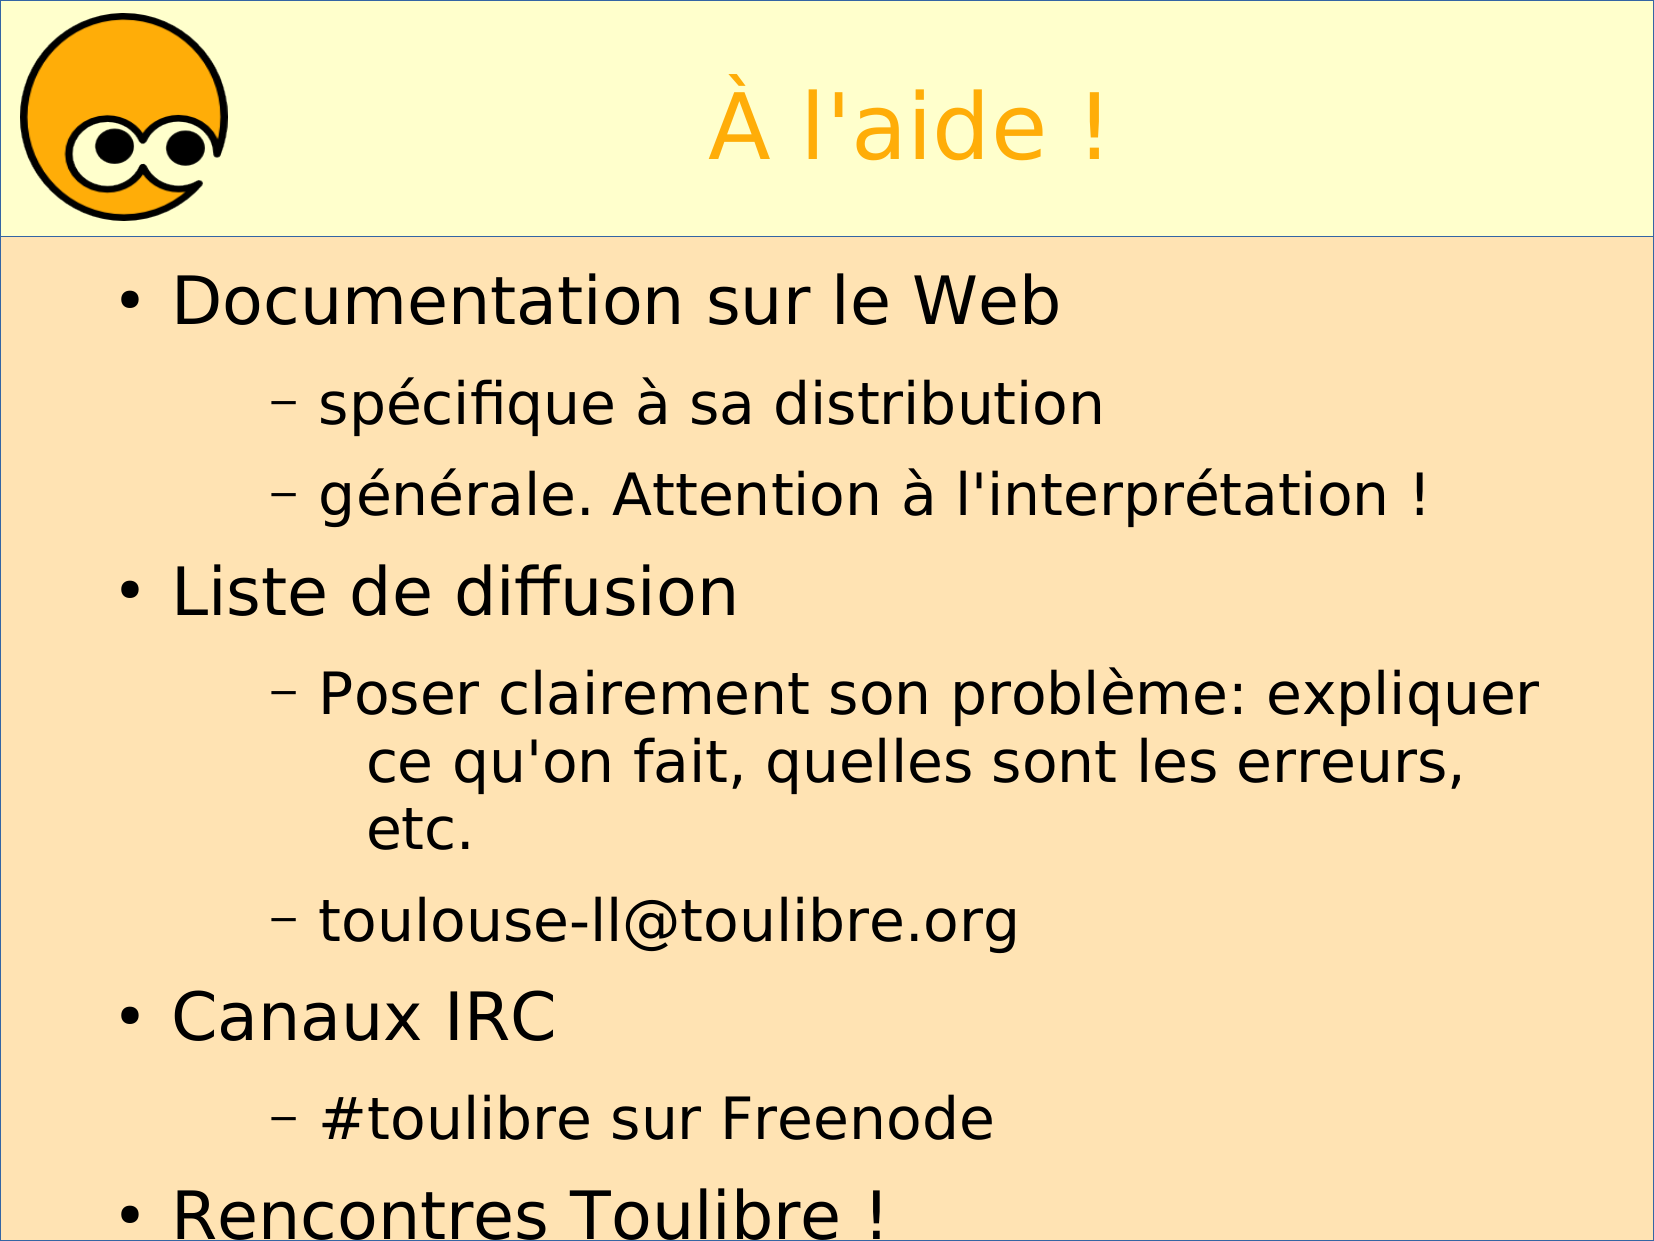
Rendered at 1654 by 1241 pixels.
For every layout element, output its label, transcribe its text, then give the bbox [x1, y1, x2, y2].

list Documentation sur le Web spécifique à sa distribution générale. Attention à l'interprétation ! Liste de diffusion Poser clairement son problème: expliquer ce qu'on fait, quelles sont les erreurs, etc. toulouse-ll@toulibre.org Canaux IRC #toulibre sur Freenode Rencontres Toulibre ! [82, 263, 1571, 1188]
picture [20, 13, 228, 221]
title À l'aide ! [252, 49, 1571, 207]
